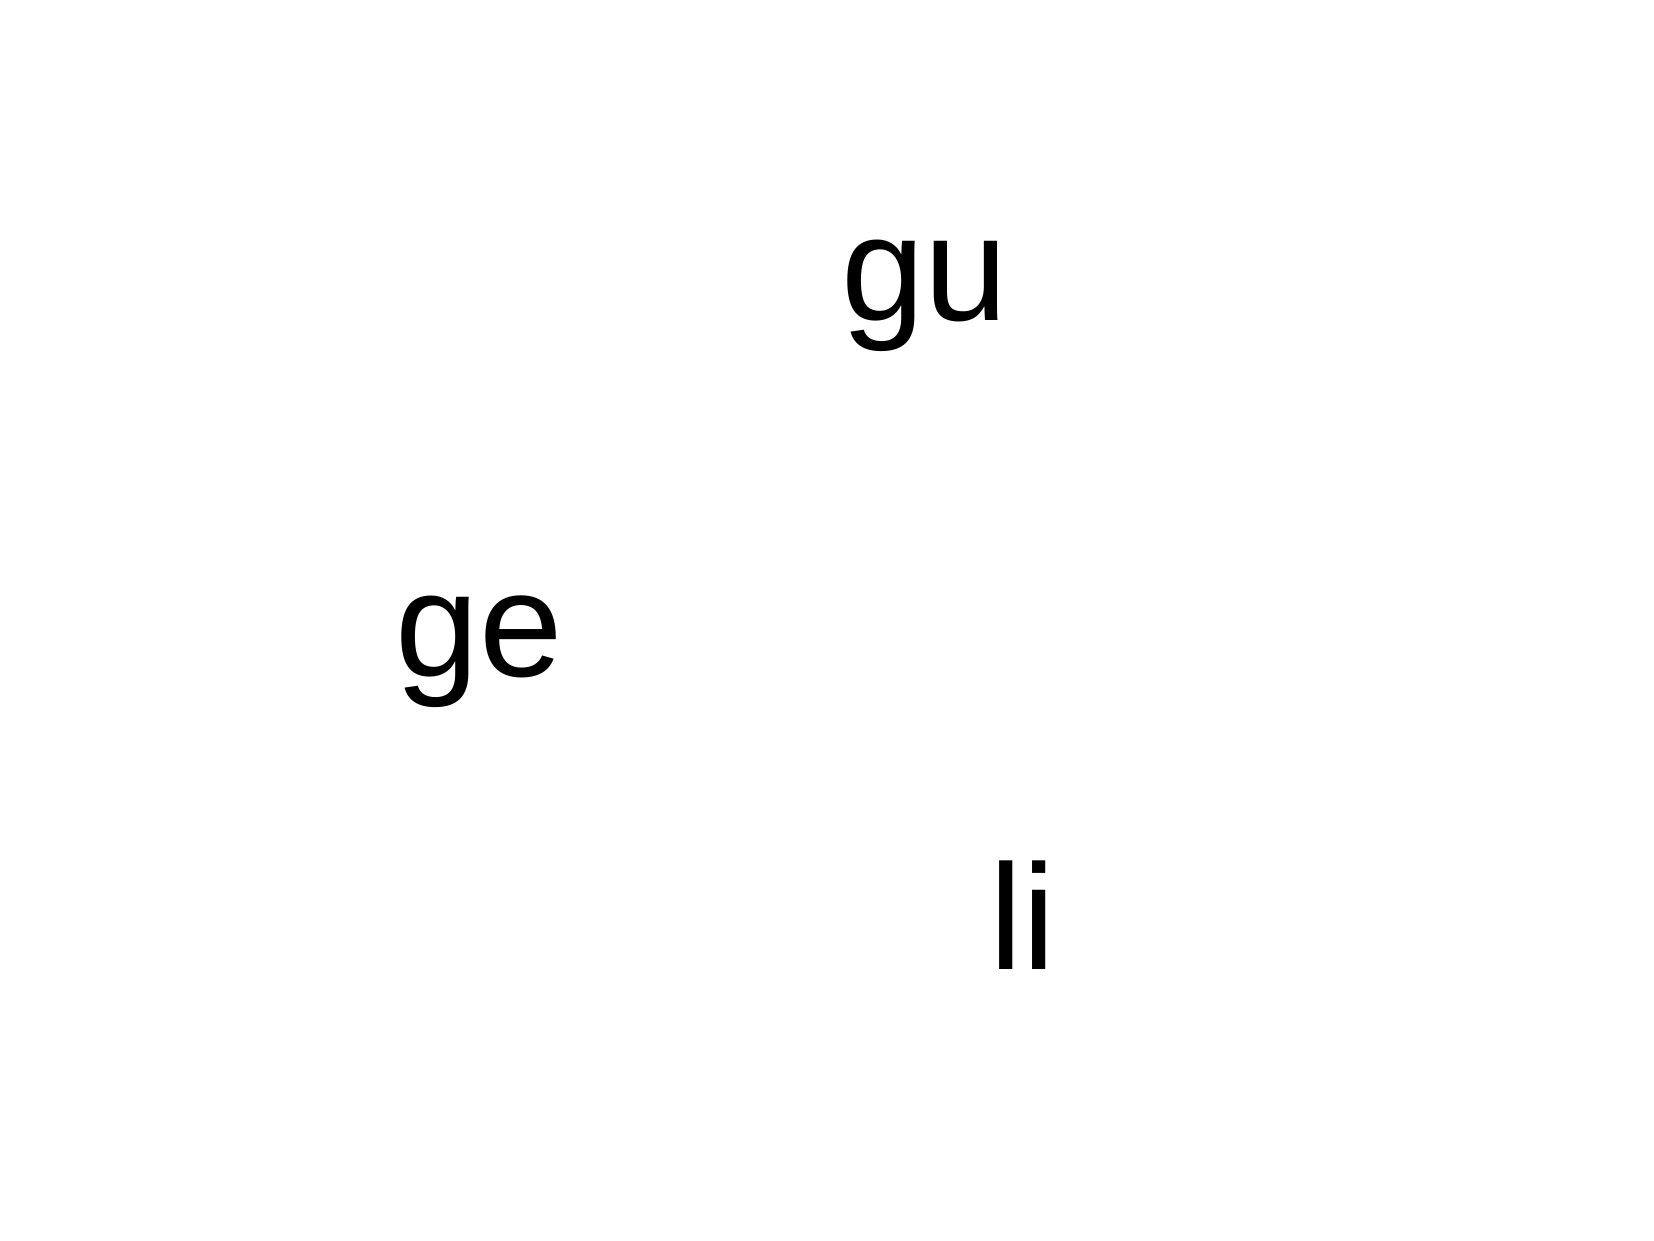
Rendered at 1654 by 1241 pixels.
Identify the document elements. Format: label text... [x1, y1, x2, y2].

text_box li [974, 826, 1300, 1010]
text_box ge [380, 533, 1279, 717]
text_box gu [826, 177, 1211, 360]
